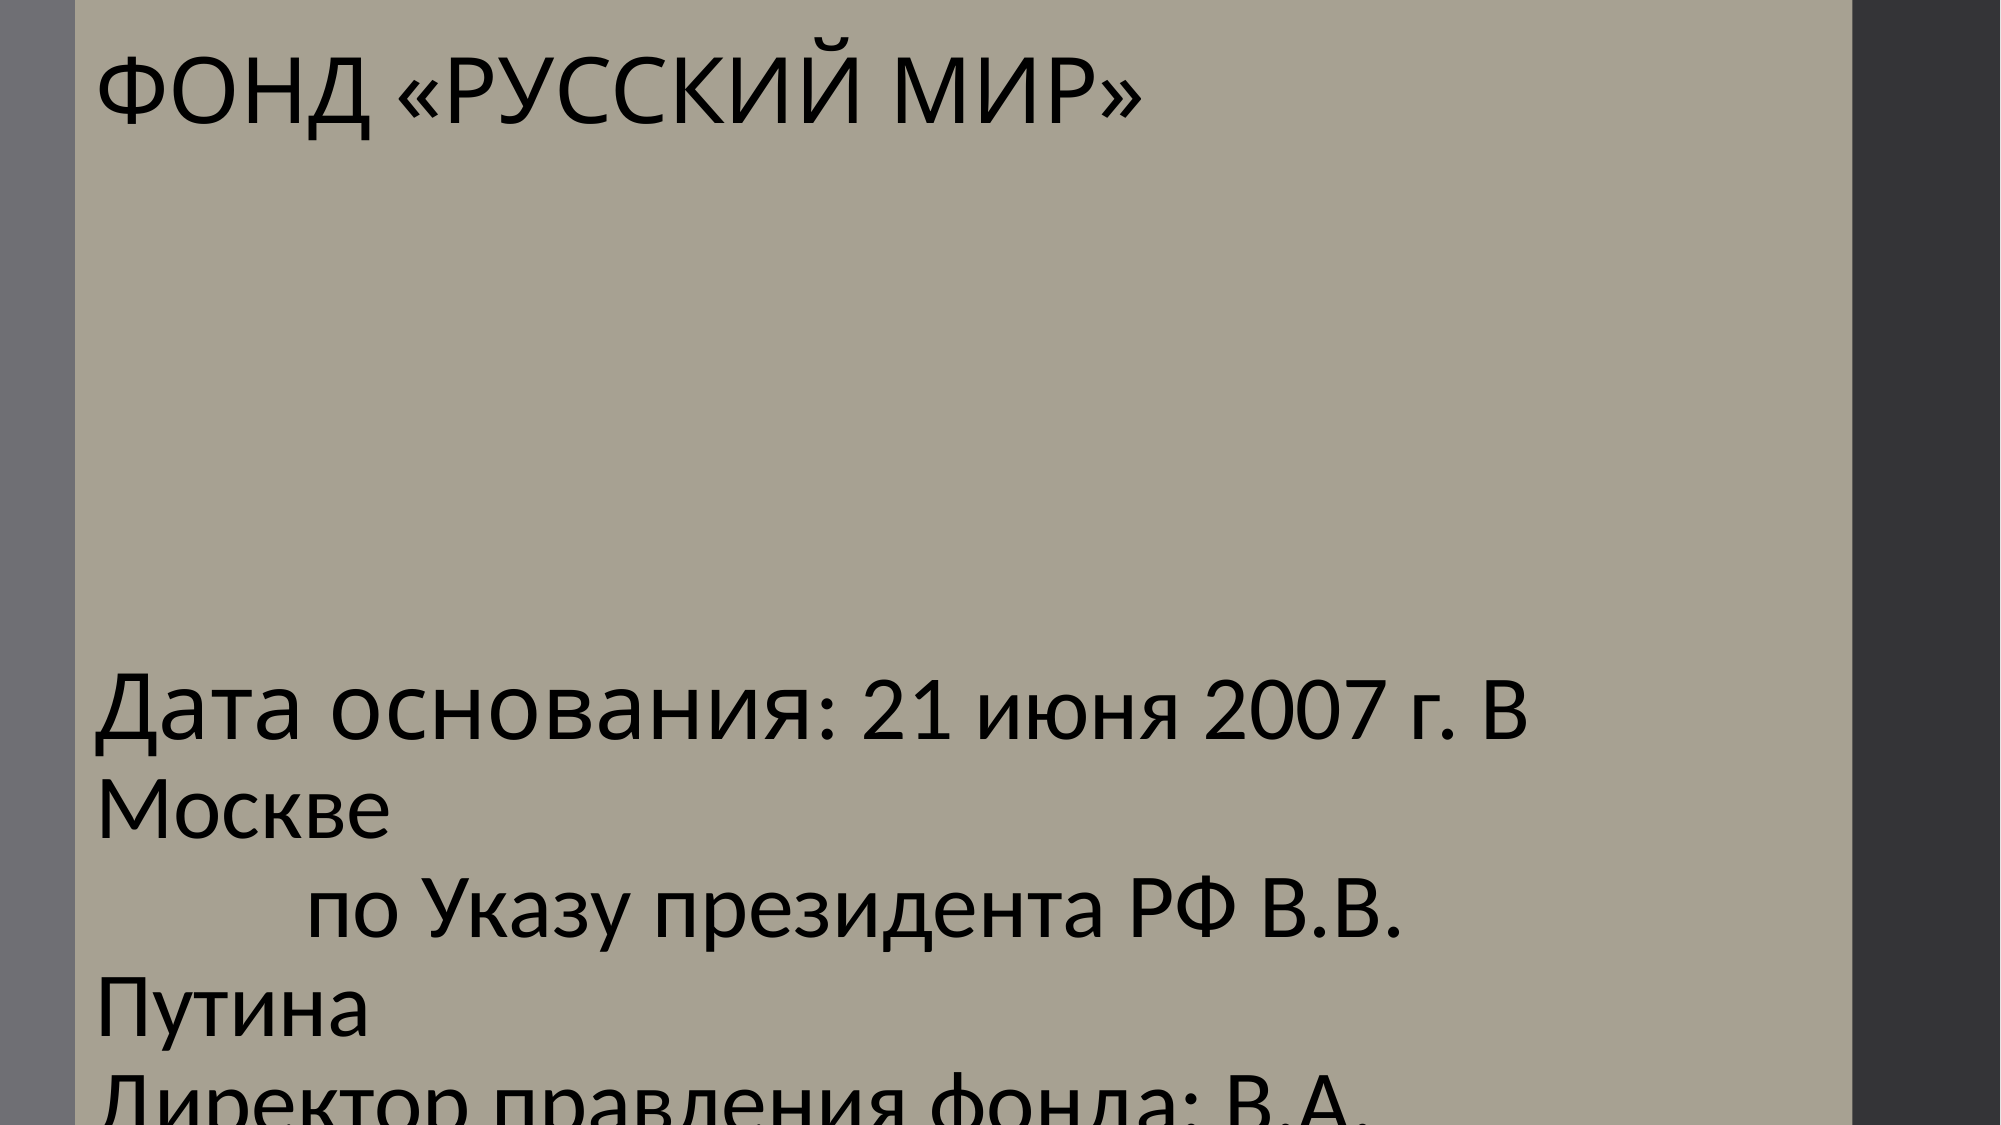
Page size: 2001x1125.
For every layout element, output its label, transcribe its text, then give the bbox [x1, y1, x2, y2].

title ФОНД «РУССКИЙ МИР» [80, 36, 2000, 266]
subtitle Дата основания: 21 июня 2007 г. В Москве по Указу президента РФ В.В. Путина Директор правления фонда: В.А, Никонов [80, 652, 1626, 931]
